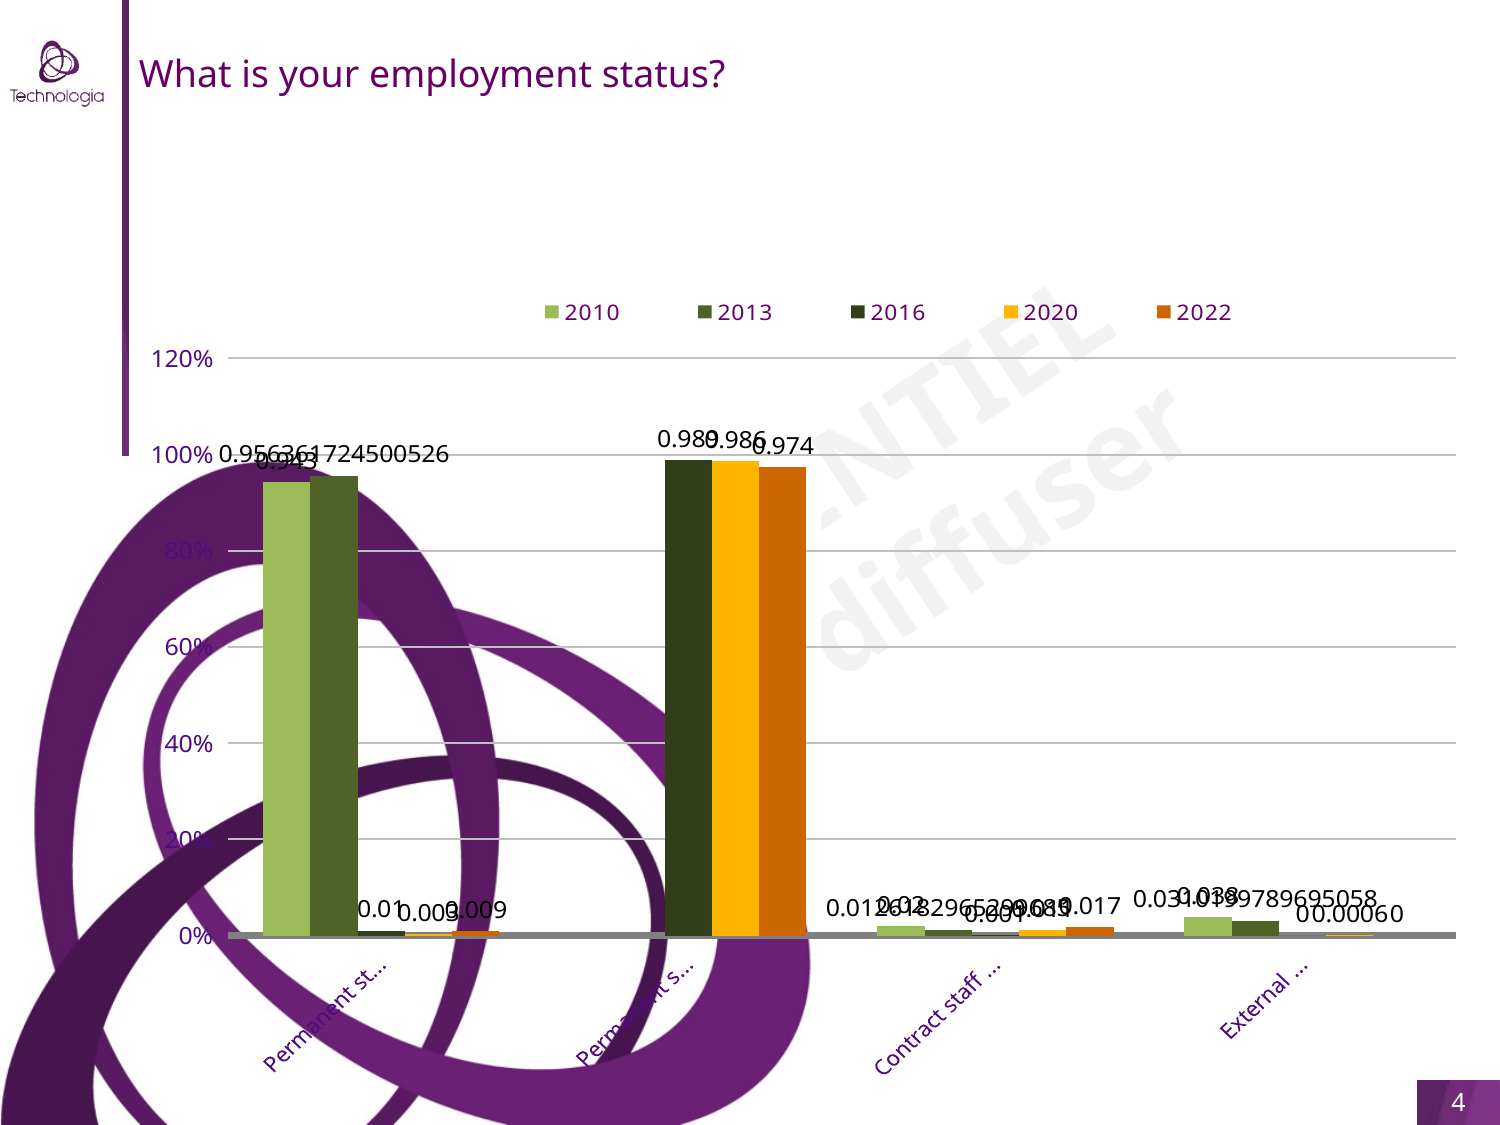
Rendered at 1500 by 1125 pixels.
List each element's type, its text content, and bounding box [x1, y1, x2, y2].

picture [1417, 1080, 1500, 1125]
title What is your employment status? [123, 42, 1282, 185]
picture [0, 0, 821, 1125]
picture [0, 33, 113, 114]
chart [123, 215, 1460, 1083]
